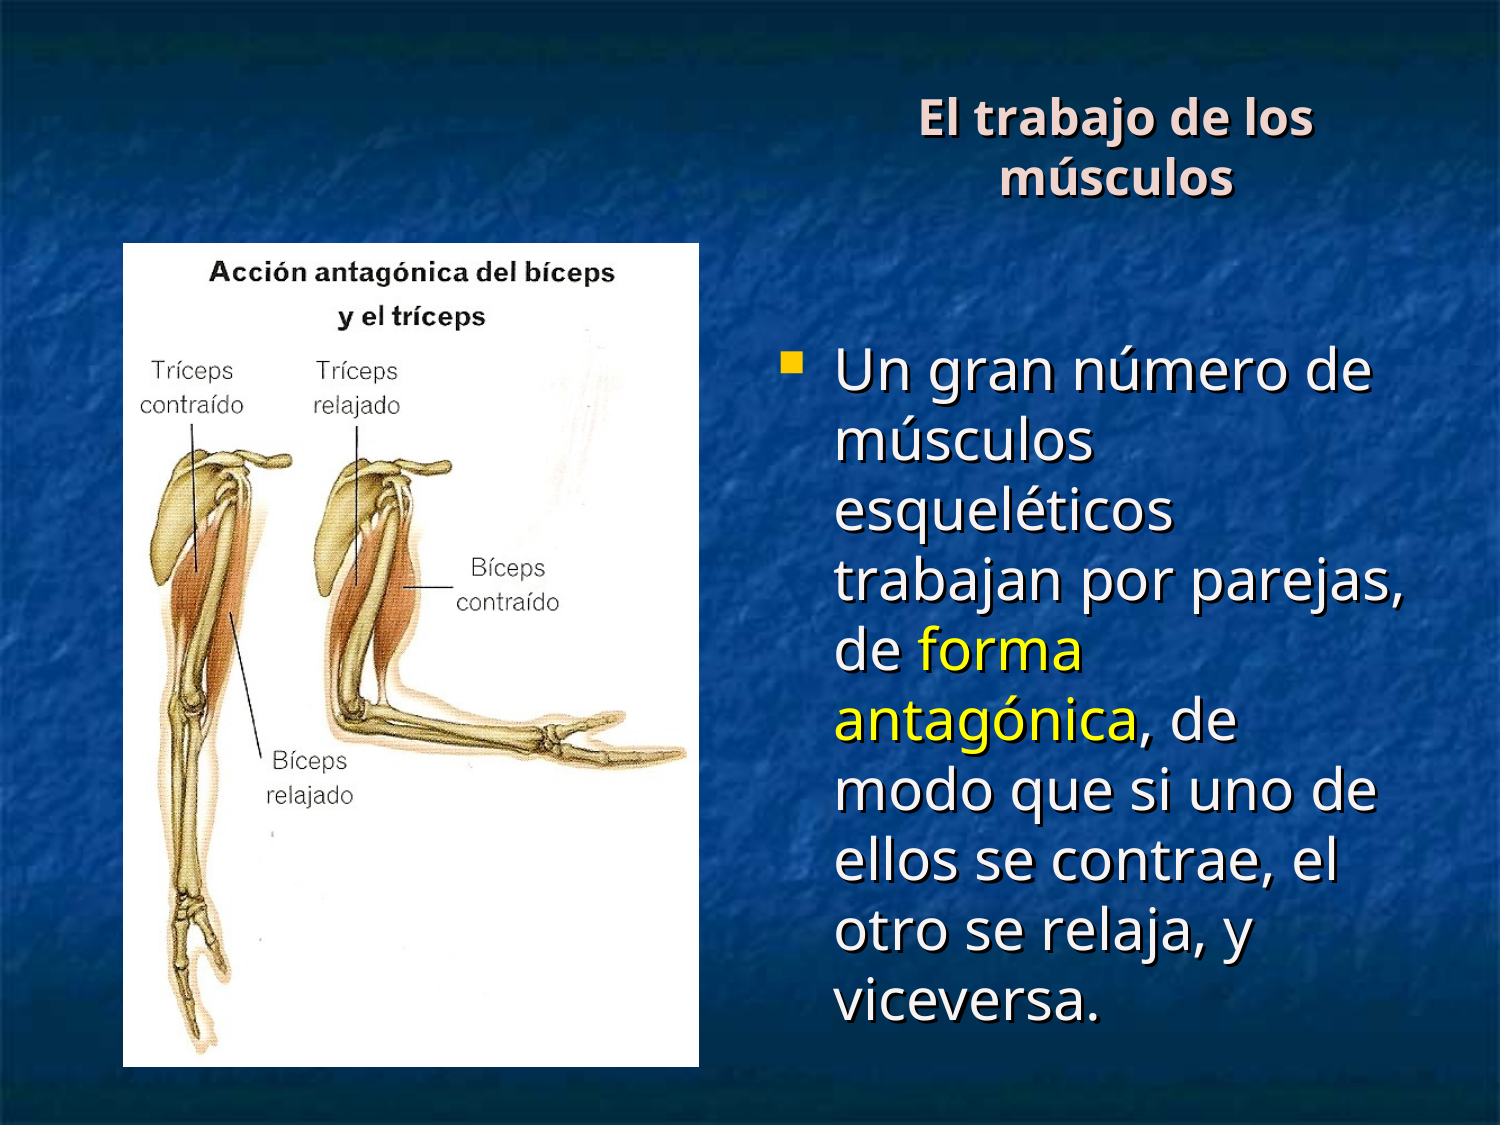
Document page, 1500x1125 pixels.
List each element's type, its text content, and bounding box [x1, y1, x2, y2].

picture [0, 0, 1500, 1125]
text_box [123, 243, 699, 1067]
text_box El trabajo de los músculos [820, 78, 1412, 214]
list Un gran número de músculos esqueléticos trabajan por parejas, de forma antagónica, de modo que si uno de ellos se contrae, el otro se relaja, y viceversa. [762, 324, 1426, 1001]
